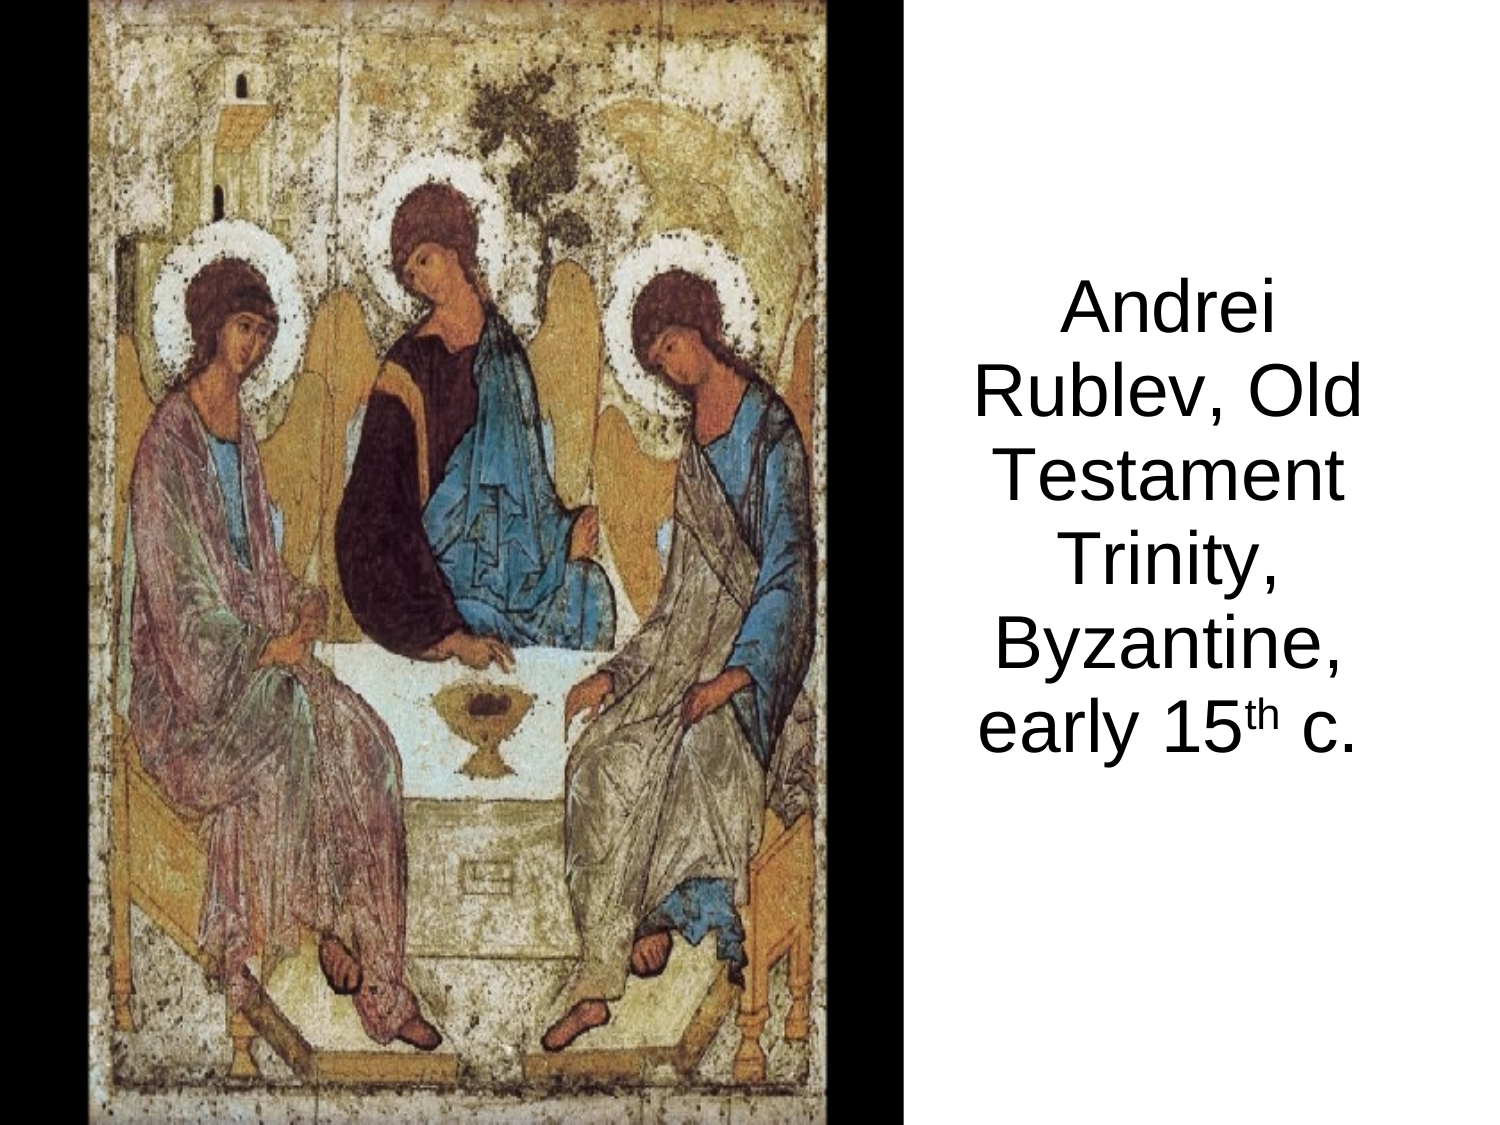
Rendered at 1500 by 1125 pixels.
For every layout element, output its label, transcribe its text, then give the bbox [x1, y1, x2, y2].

title Andrei Rublev, Old Testament Trinity, Byzantine, early 15th c. [912, 45, 1426, 988]
picture [0, 0, 904, 1125]
